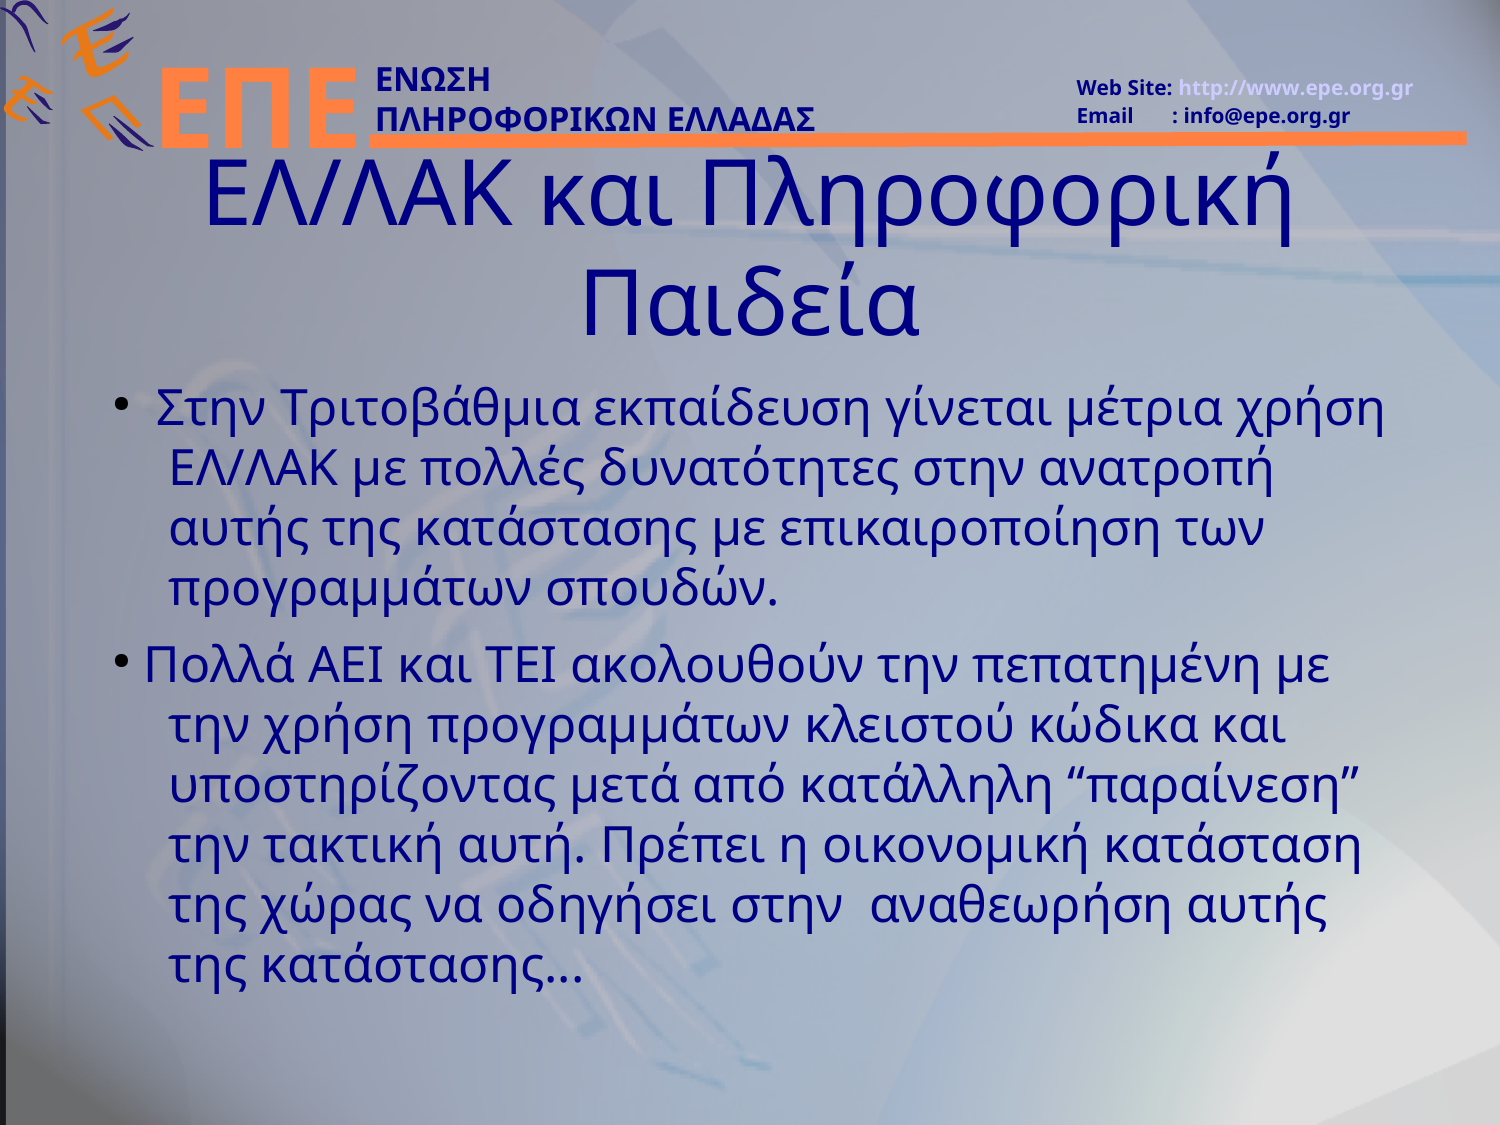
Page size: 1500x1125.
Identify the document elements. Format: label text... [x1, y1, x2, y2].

title ΕΛ/ΛΑΚ και Πληροφορική Παιδεία [112, 71, 1388, 336]
subtitle Στην Τριτοβάθμια εκπαίδευση γίνεται μέτρια χρήση ΕΛ/ΛΑΚ με πολλές δυνατότητες στην ανατροπή αυτής της κατάστασης με επικαιροποίηση των προγραμμάτων σπουδών. Πολλά ΑΕΙ και ΤΕΙ ακολουθούν την πεπατημένη με την χρήση προγραμμάτων κλειστού κώδικα και υποστηρίζοντας μετά από κατάλληλη “παραίνεση” την τακτική αυτή. Πρέπει η οικονομική κατάσταση της χώρας να οδηγήσει στην αναθεωρήση αυτής της κατάστασης... [112, 336, 1388, 1032]
